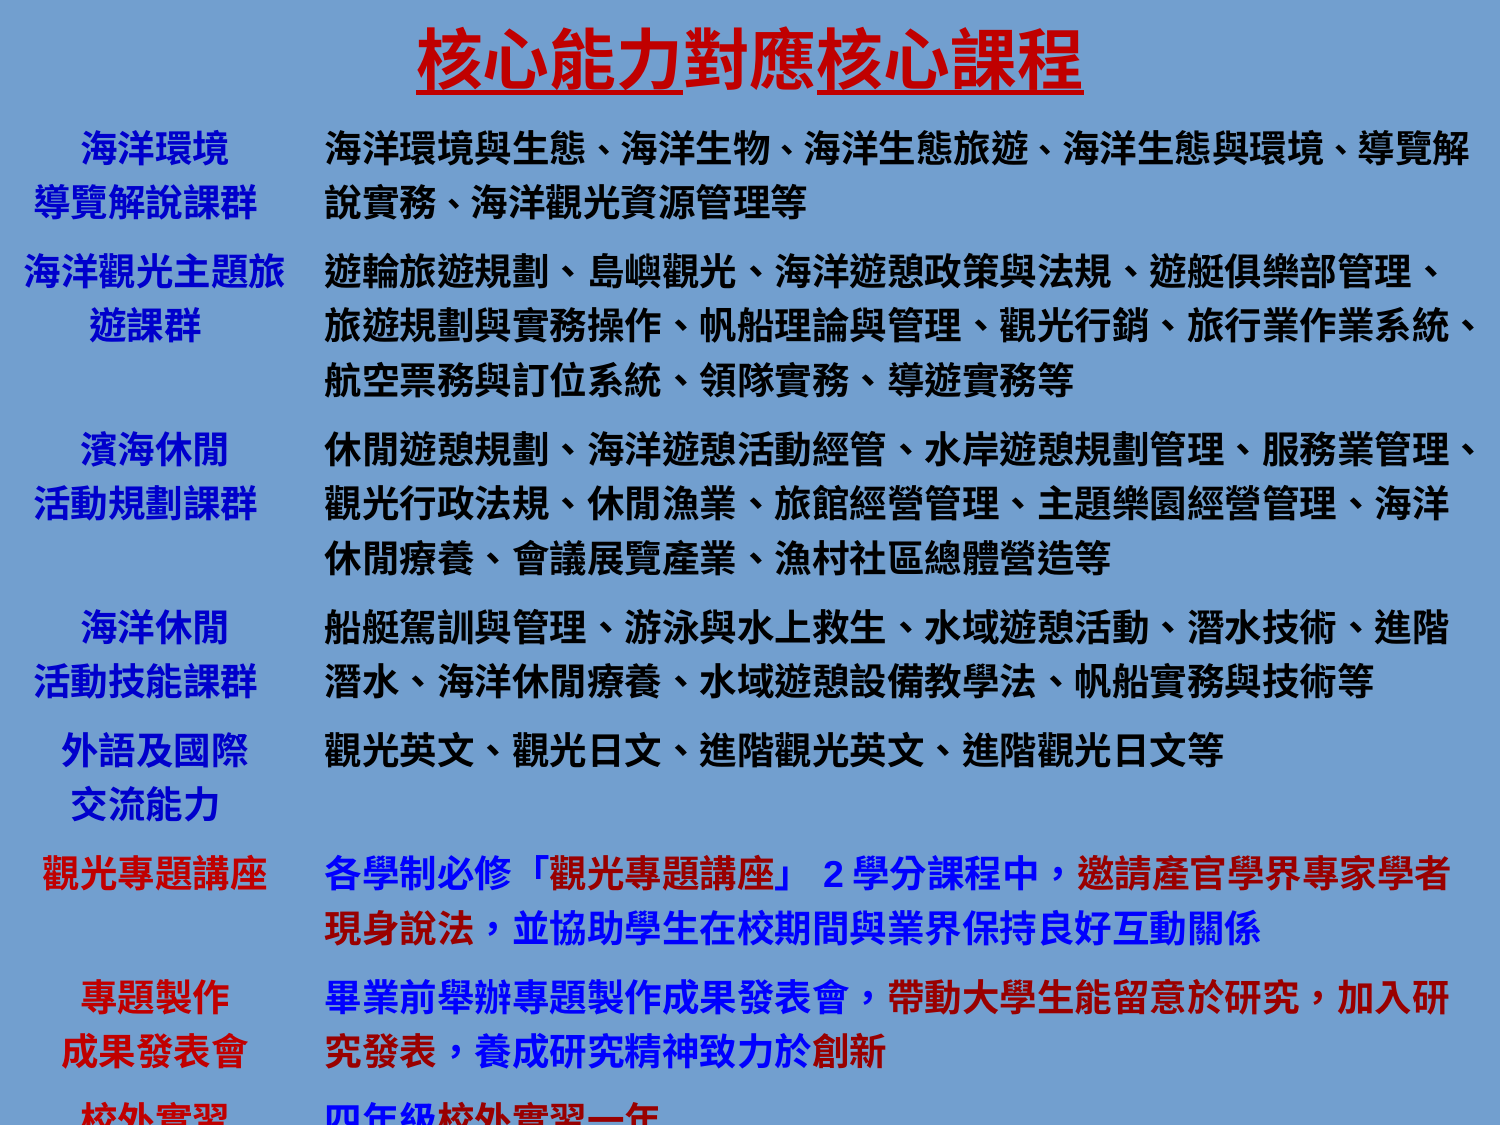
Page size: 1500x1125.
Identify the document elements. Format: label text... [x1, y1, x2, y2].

table_cell 遊輪旅遊規劃、島嶼觀光、海洋遊憩政策與法規、遊艇俱樂部管理、旅遊規劃與實務操作、帆船理論與管理、觀光行銷、旅行業作業系統、航空票務與訂位系統、領隊實務、導遊實務等 [310, 235, 1500, 413]
table_cell 外語及國際 交流能力 [0, 714, 310, 837]
table_cell 畢業前舉辦專題製作成果發表會，帶動大學生能留意於研究，加入研究發表，養成研究精神致力於創新 [310, 960, 1500, 1084]
table_cell 校外實習 [0, 1084, 310, 1125]
table_cell 四年級校外實習一年 [310, 1084, 1500, 1125]
table_cell 海洋環境與生態、海洋生物、海洋生態旅遊、海洋生態與環境、導覽解說實務、海洋觀光資源管理等 [310, 112, 1500, 235]
table_cell 海洋休閒 活動技能課群 [0, 590, 310, 714]
table_cell 船艇駕訓與管理、游泳與水上救生、水域遊憩活動、潛水技術、進階潛水、海洋休閒療養、水域遊憩設備教學法、帆船實務與技術等 [310, 590, 1500, 714]
table_cell 觀光專題講座 [0, 837, 310, 960]
table_cell 休閒遊憩規劃、海洋遊憩活動經管、水岸遊憩規劃管理、服務業管理、觀光行政法規、休閒漁業、旅館經營管理、主題樂園經營管理、海洋休閒療養、會議展覽產業、漁村社區總體營造等 [310, 413, 1500, 590]
table_cell 觀光英文、觀光日文、進階觀光英文、進階觀光日文等 [310, 714, 1500, 837]
table_cell 校外實習 [100, 1112, 111, 1124]
table_cell 海洋環境 導覽解說課群 [0, 112, 310, 235]
table_cell 專題製作 成果發表會 [0, 960, 310, 1084]
table_cell 海洋觀光主題旅遊課群 [0, 235, 310, 413]
table_cell 各學制必修「觀光專題講座」2學分課程中，邀請產官學界專家學者現身說法，並協助學生在校期間與業界保持良好互動關係 [310, 837, 1500, 960]
table_header 核心能力對應核心課程 [0, 0, 1500, 112]
table_cell 濱海休閒 活動規劃課群 [0, 413, 310, 590]
